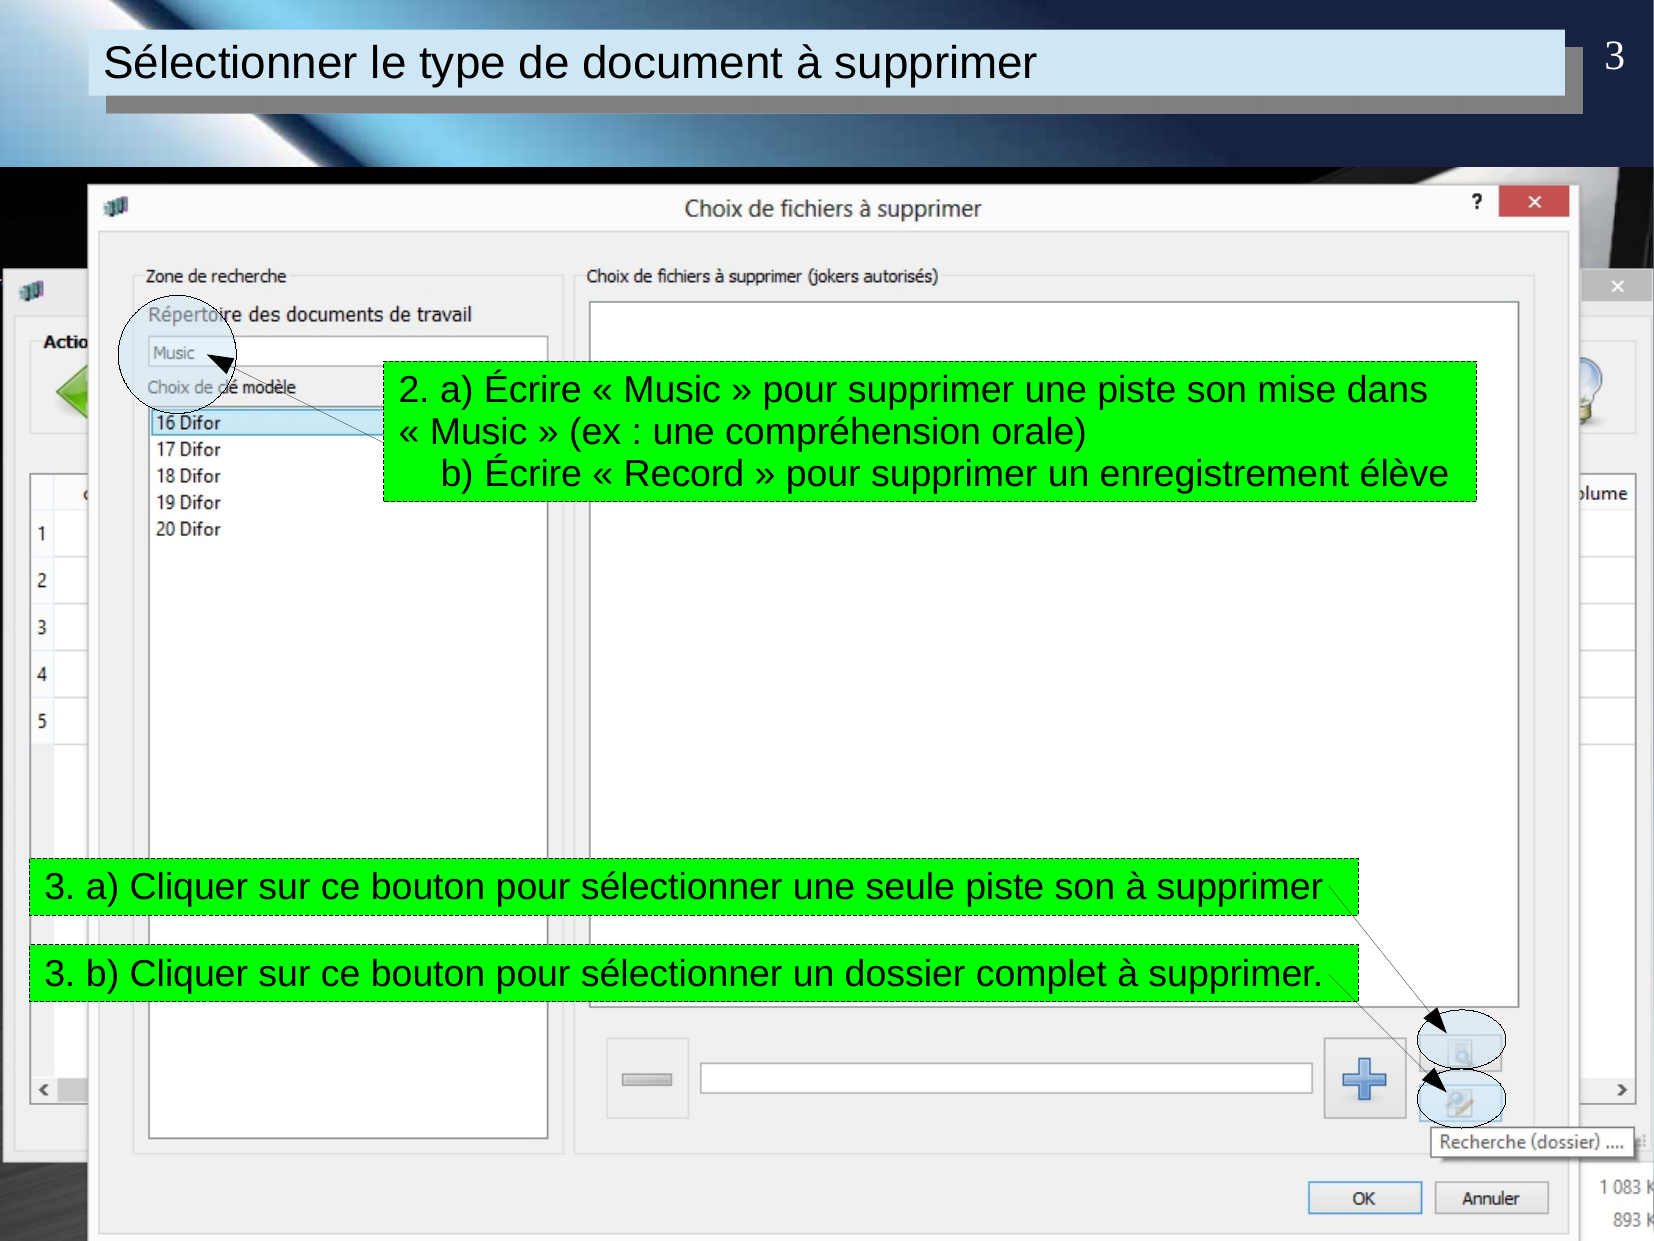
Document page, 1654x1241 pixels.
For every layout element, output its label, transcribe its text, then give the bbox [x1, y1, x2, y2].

text_box Sélectionner le type de document à supprimer [88, 29, 1565, 96]
text_box 2. a) Écrire « Music » pour supprimer une piste son mise dans « Music » (ex : une compréhension orale) b) Écrire « Record » pour supprimer un enregistrement élève [383, 361, 1477, 502]
text_box [118, 295, 237, 414]
text_box 3. b) Cliquer sur ce bouton pour sélectionner un dossier complet à supprimer. [29, 944, 1359, 1002]
text_box 3. a) Cliquer sur ce bouton pour sélectionner une seule piste son à supprimer [29, 858, 1359, 916]
picture [0, 0, 1654, 1241]
text_box [1417, 1009, 1506, 1129]
